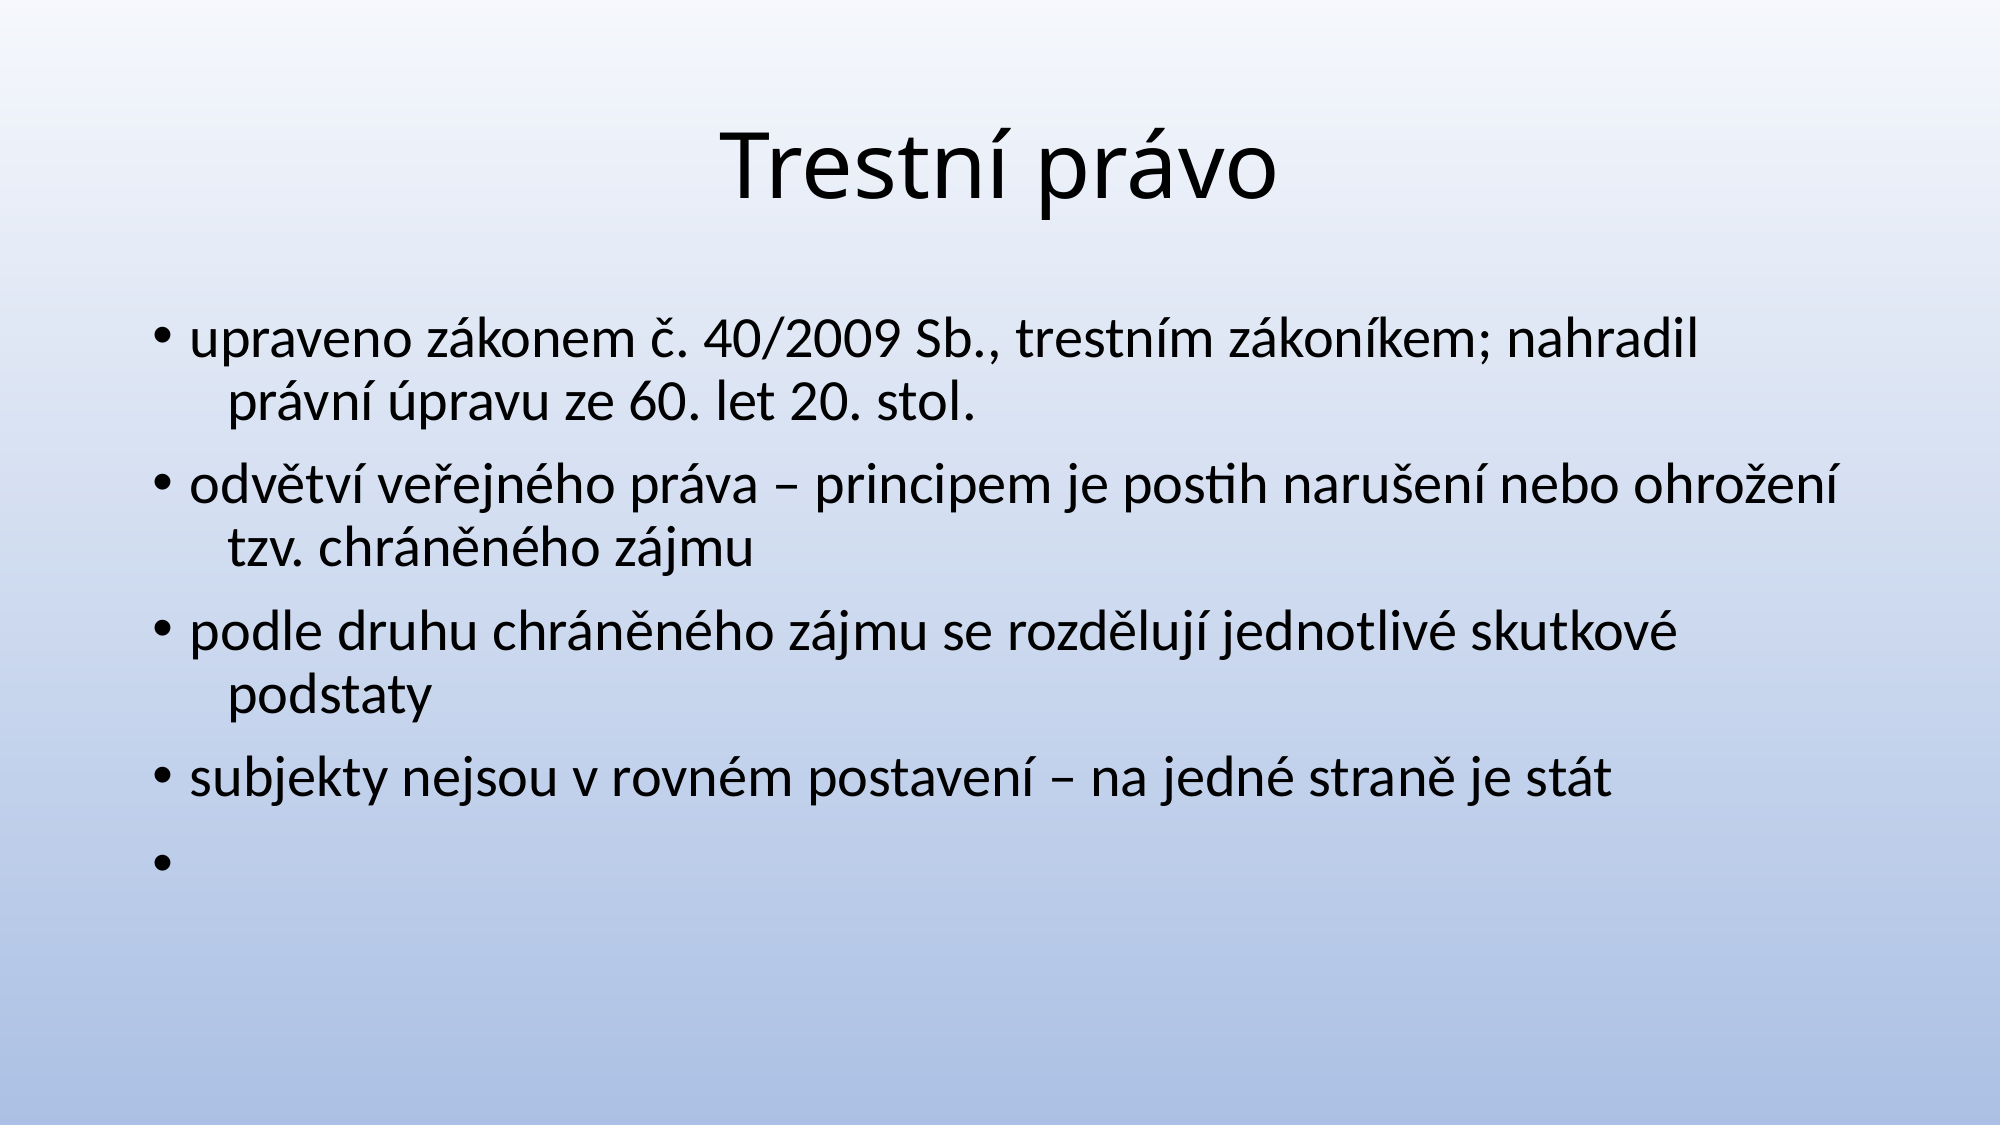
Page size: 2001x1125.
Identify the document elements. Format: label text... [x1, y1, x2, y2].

list upraveno zákonem č. 40/2009 Sb., trestním zákoníkem; nahradil právní úpravu ze 60. let 20. stol. odvětví veřejného práva – principem je postih narušení nebo ohrožení tzv. chráněného zájmu podle druhu chráněného zájmu se rozdělují jednotlivé skutkové podstaty subjekty nejsou v rovném postavení – na jedné straně je stát [137, 299, 1863, 1014]
title Trestní právo [137, 59, 1863, 278]
